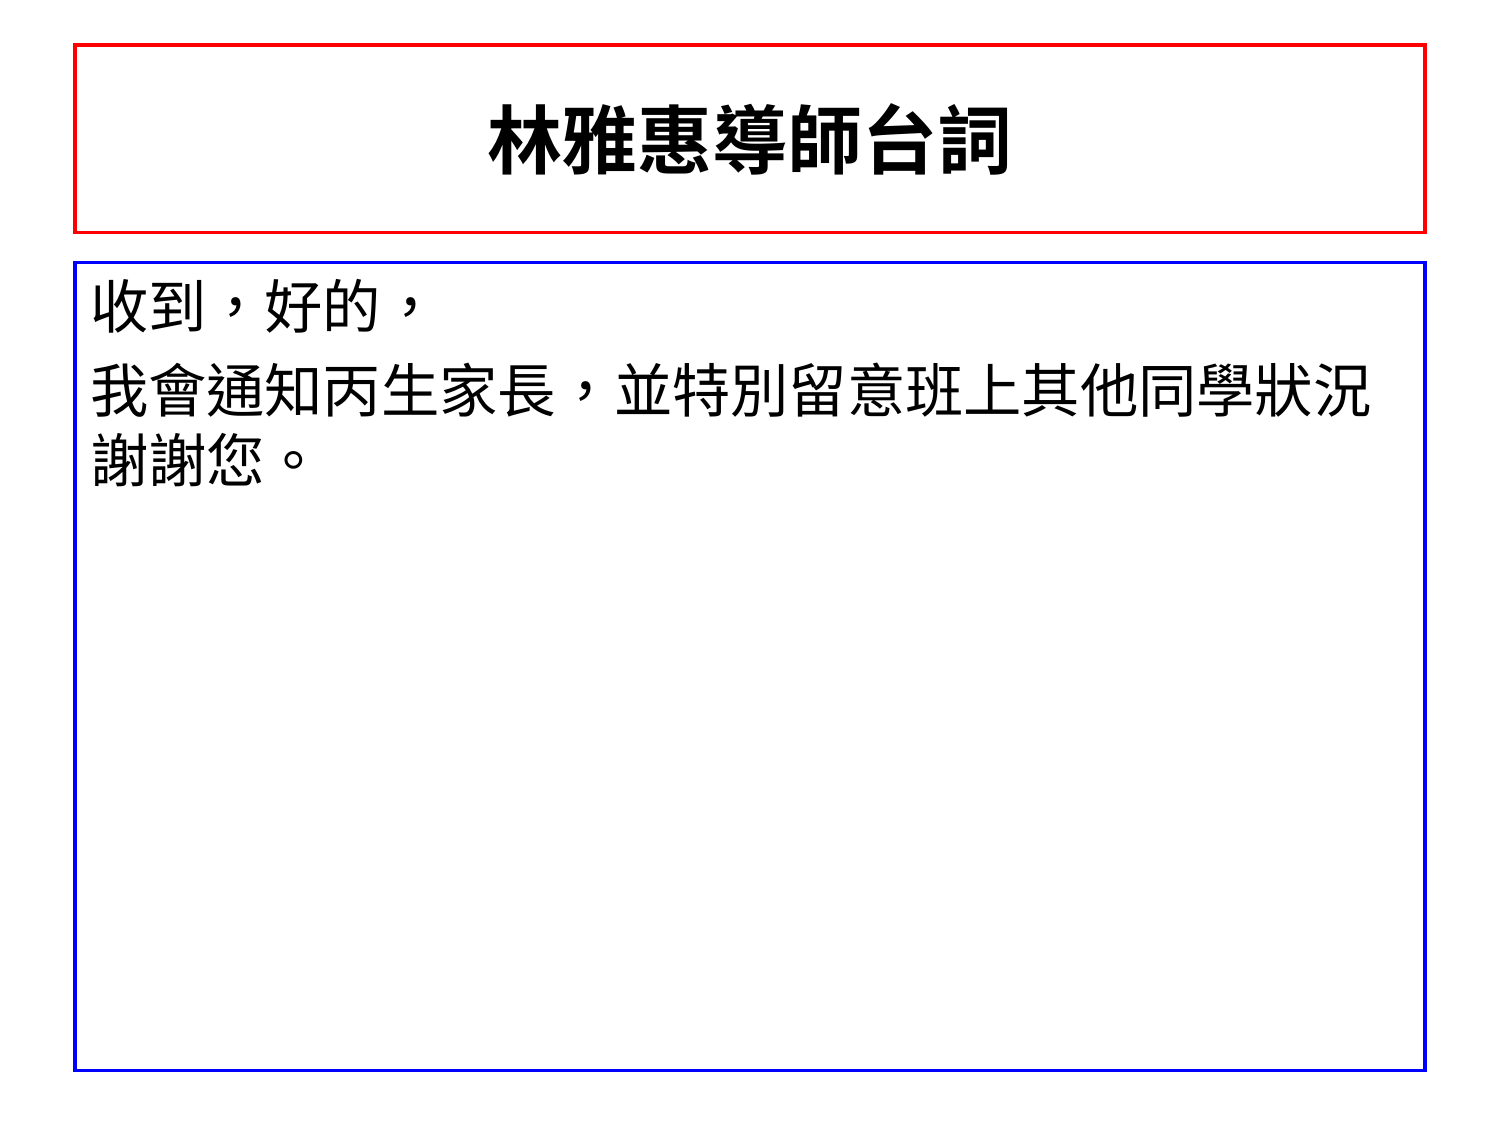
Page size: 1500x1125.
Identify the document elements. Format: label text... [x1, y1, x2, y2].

title 林雅惠導師台詞 [75, 45, 1426, 233]
list 收到，好的， 我會通知丙生家長，並特別留意班上其他同學狀況謝謝您。 [75, 262, 1426, 1071]
